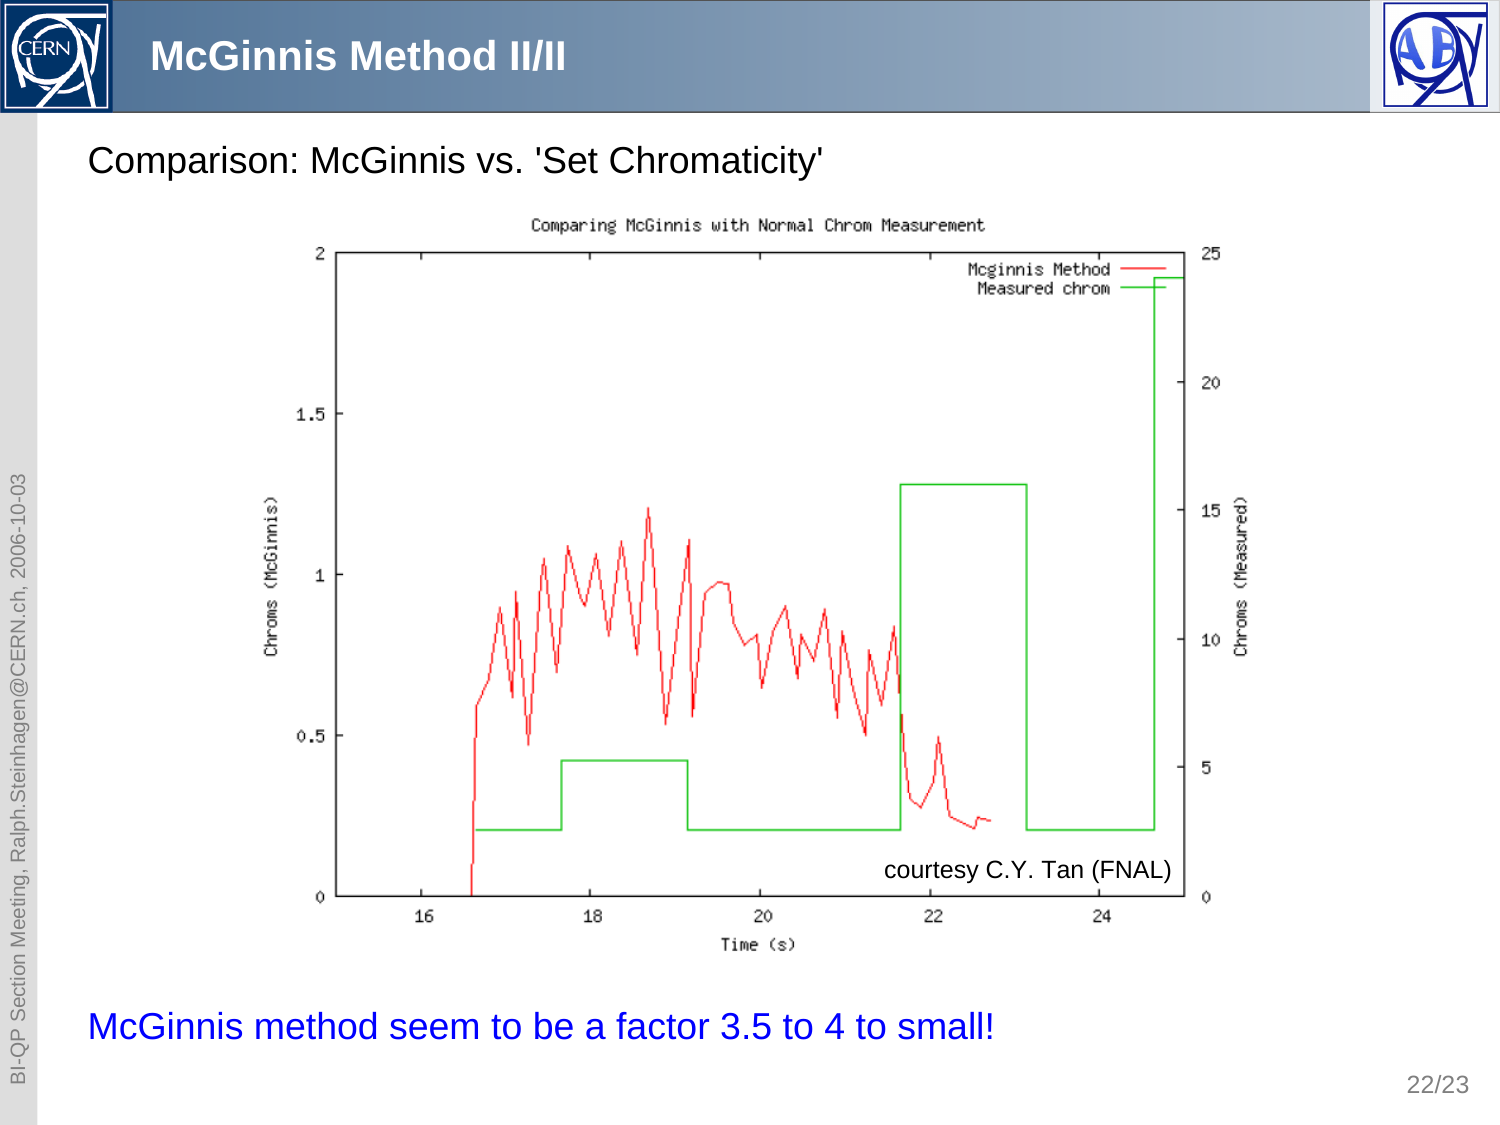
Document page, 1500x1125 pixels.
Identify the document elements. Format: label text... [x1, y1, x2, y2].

list Comparison: McGinnis vs. 'Set Chromaticity' McGinnis method seem to be a factor 3.5 to 4 to small! [87, 137, 1438, 1048]
text_box courtesy C.Y. Tan (FNAL) [869, 848, 1188, 892]
picture [0, 0, 113, 113]
title McGinnis Method II/II [150, 0, 1201, 113]
picture [1382, 1, 1489, 108]
picture [253, 216, 1258, 969]
